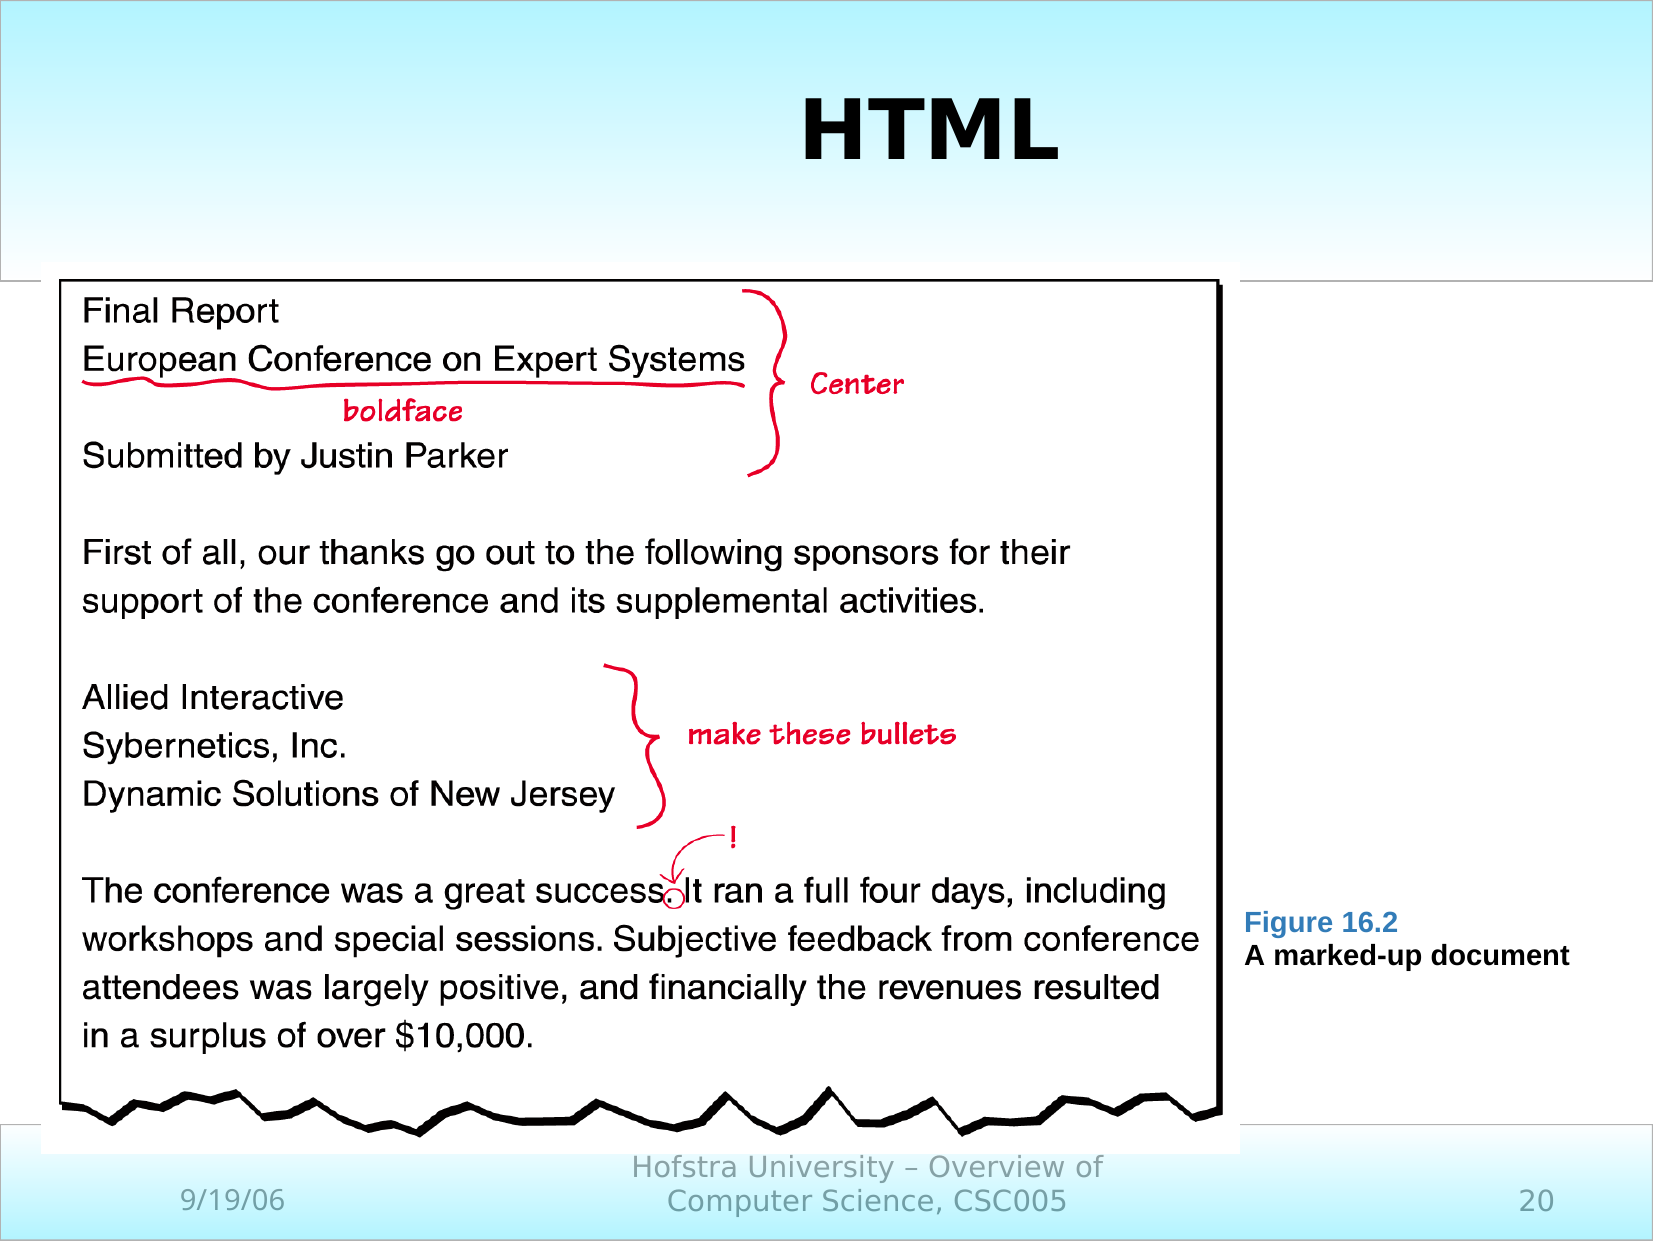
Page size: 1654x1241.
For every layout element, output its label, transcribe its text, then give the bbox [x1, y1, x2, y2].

picture [41, 262, 1240, 1154]
text_box Figure 16.2 A marked-up document [1240, 898, 1586, 980]
title HTML [247, 27, 1612, 235]
